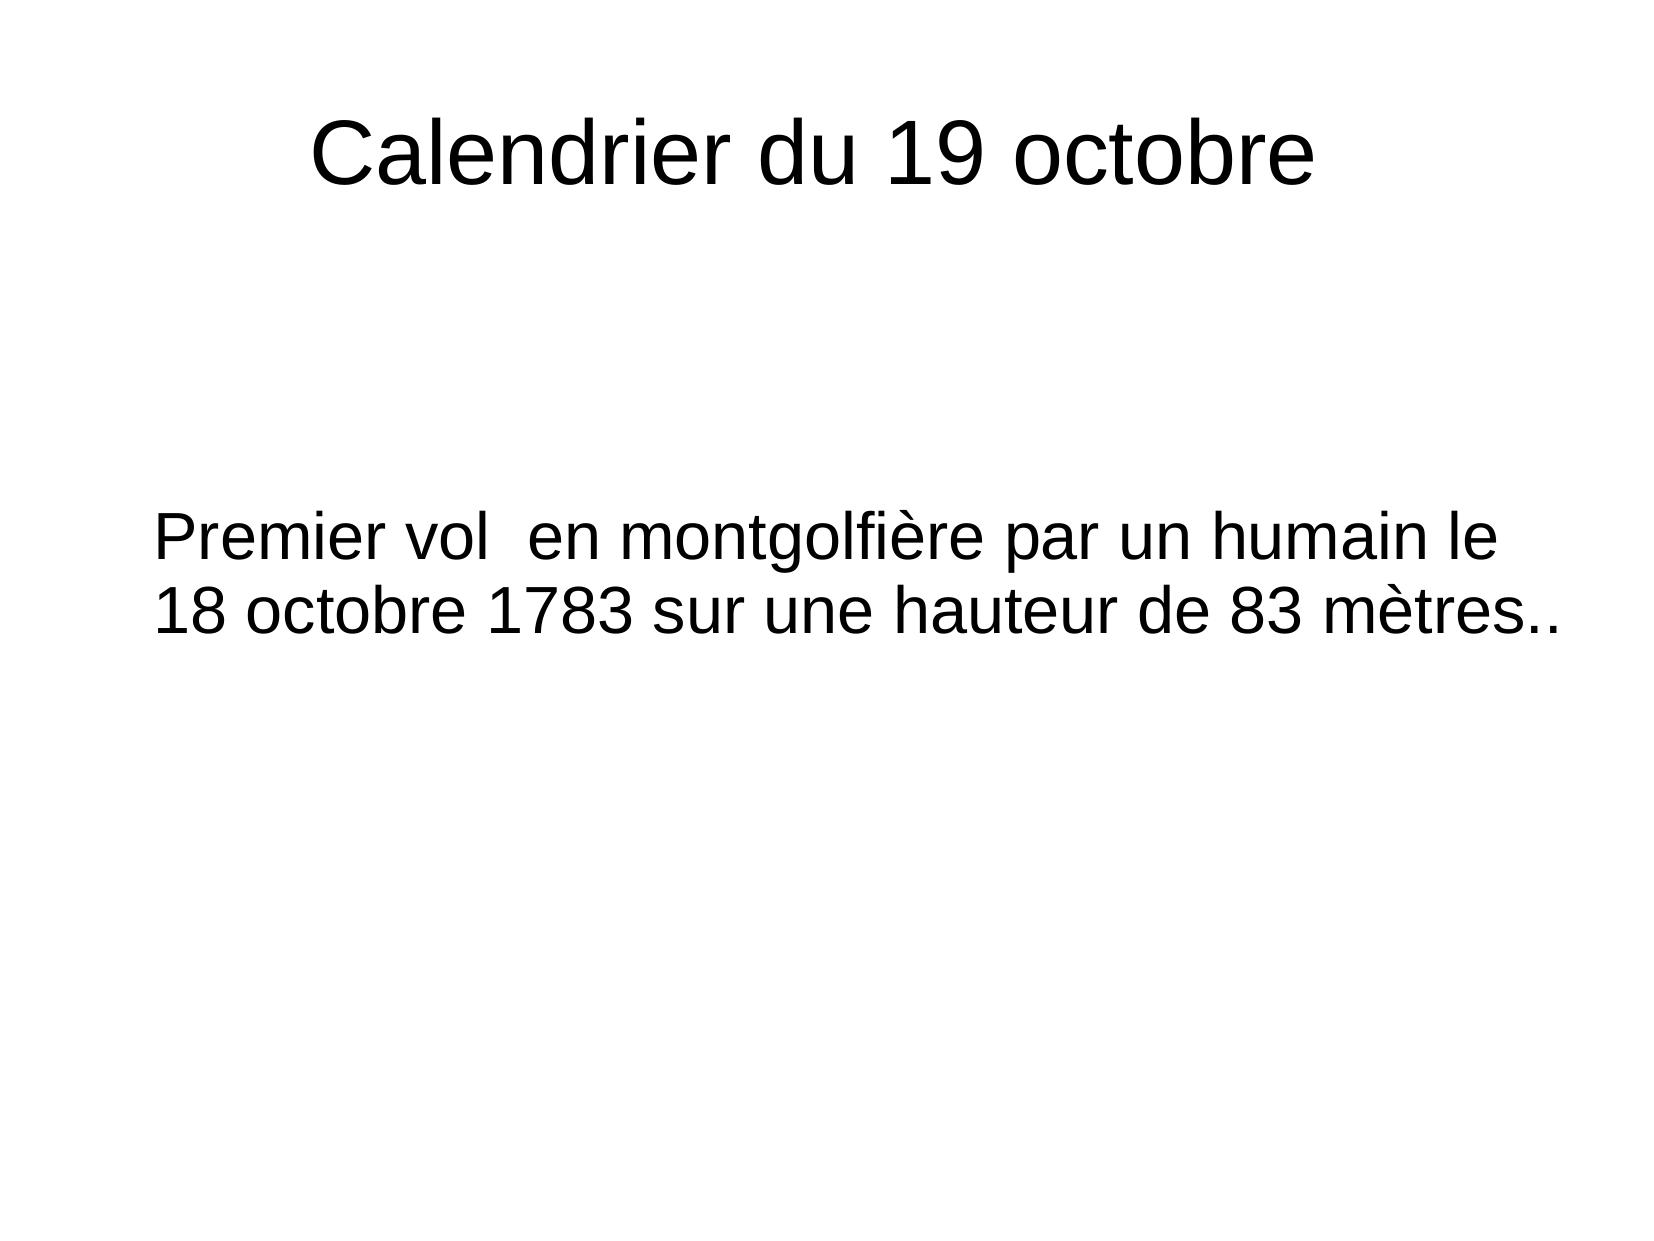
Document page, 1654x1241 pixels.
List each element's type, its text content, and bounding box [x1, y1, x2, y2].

title Calendrier du 19 octobre [82, 49, 1571, 257]
list Premier vol en montgolfière par un humain le 18 octobre 1783 sur une hauteur de 83 mètres.. [82, 290, 1571, 749]
